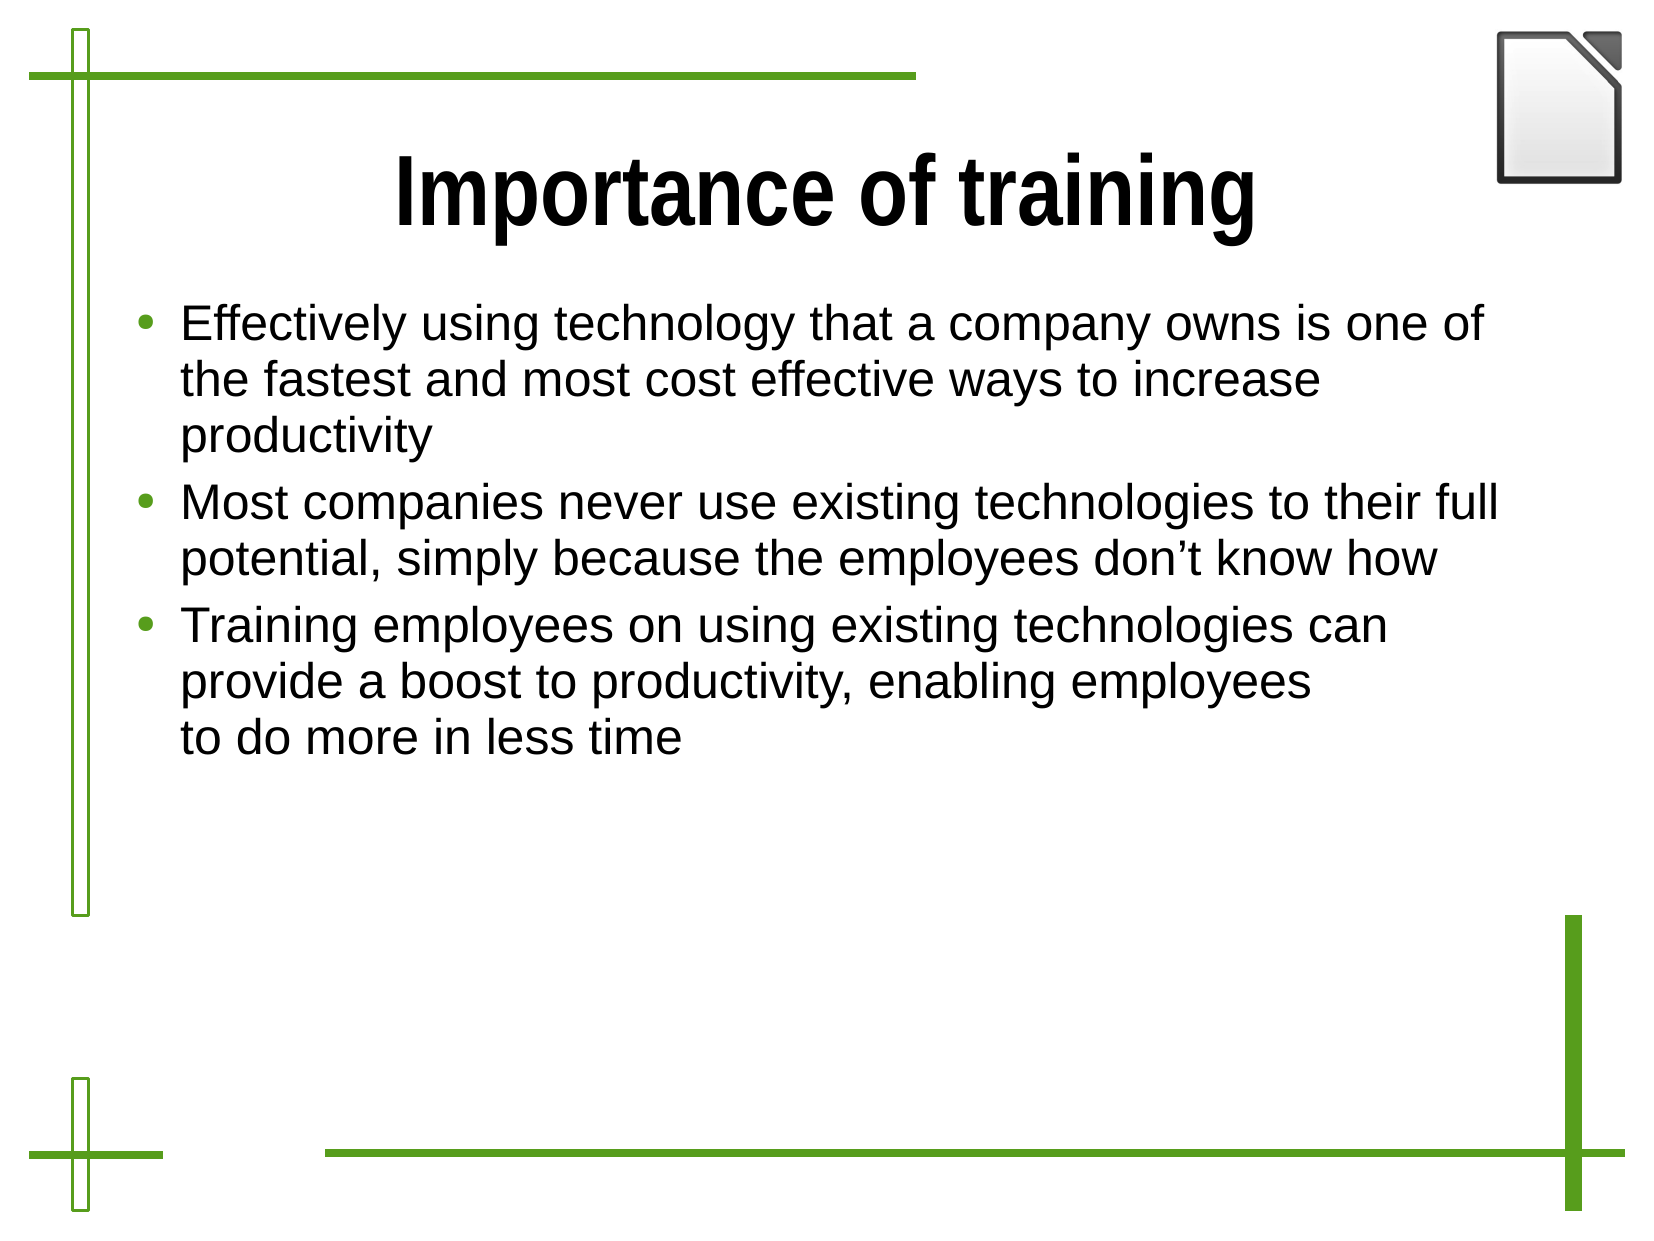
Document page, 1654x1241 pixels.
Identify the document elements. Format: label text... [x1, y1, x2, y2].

title Importance of training [118, 118, 1536, 260]
picture [1494, 29, 1624, 186]
list Effectively using technology that a company owns is one of the fastest and most cost effective ways to increase productivity Most companies never use existing technologies to their full potential, simply because the employees don’t know how Training employees on using existing technologies can provide a boost to productivity, enabling employees to do more in less time [118, 295, 1536, 1123]
